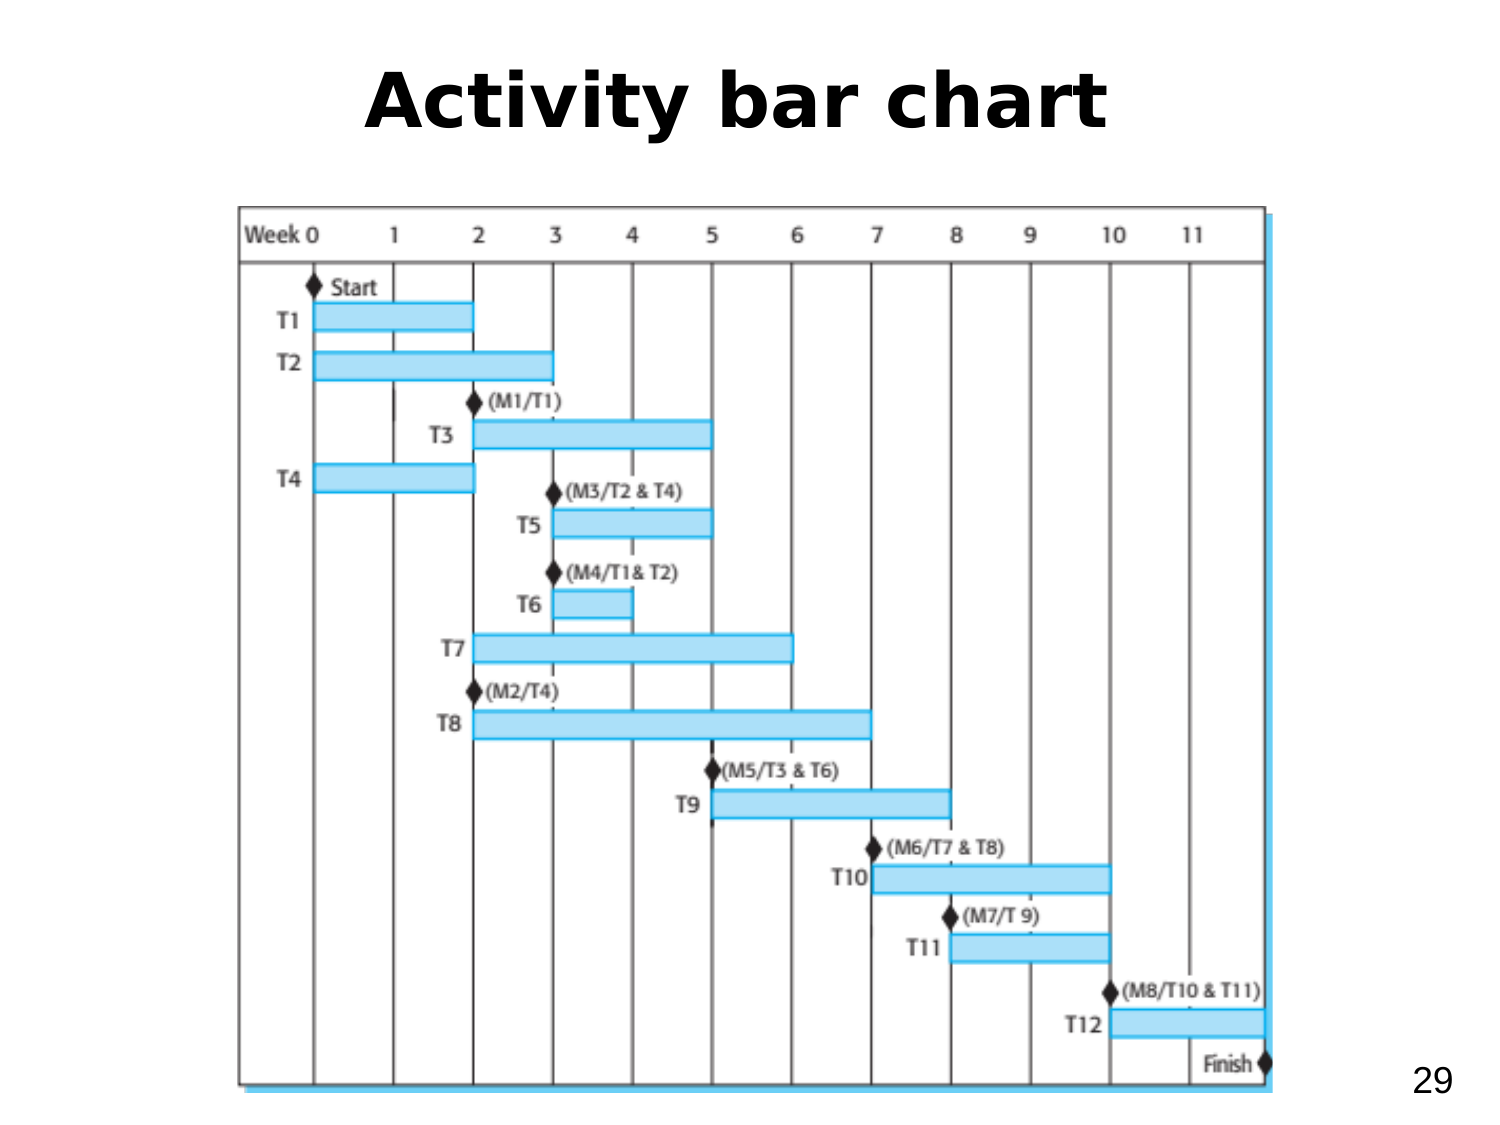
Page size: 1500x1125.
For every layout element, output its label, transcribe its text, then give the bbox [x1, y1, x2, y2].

picture [210, 206, 1290, 1093]
title Activity bar chart [75, 44, 1425, 177]
